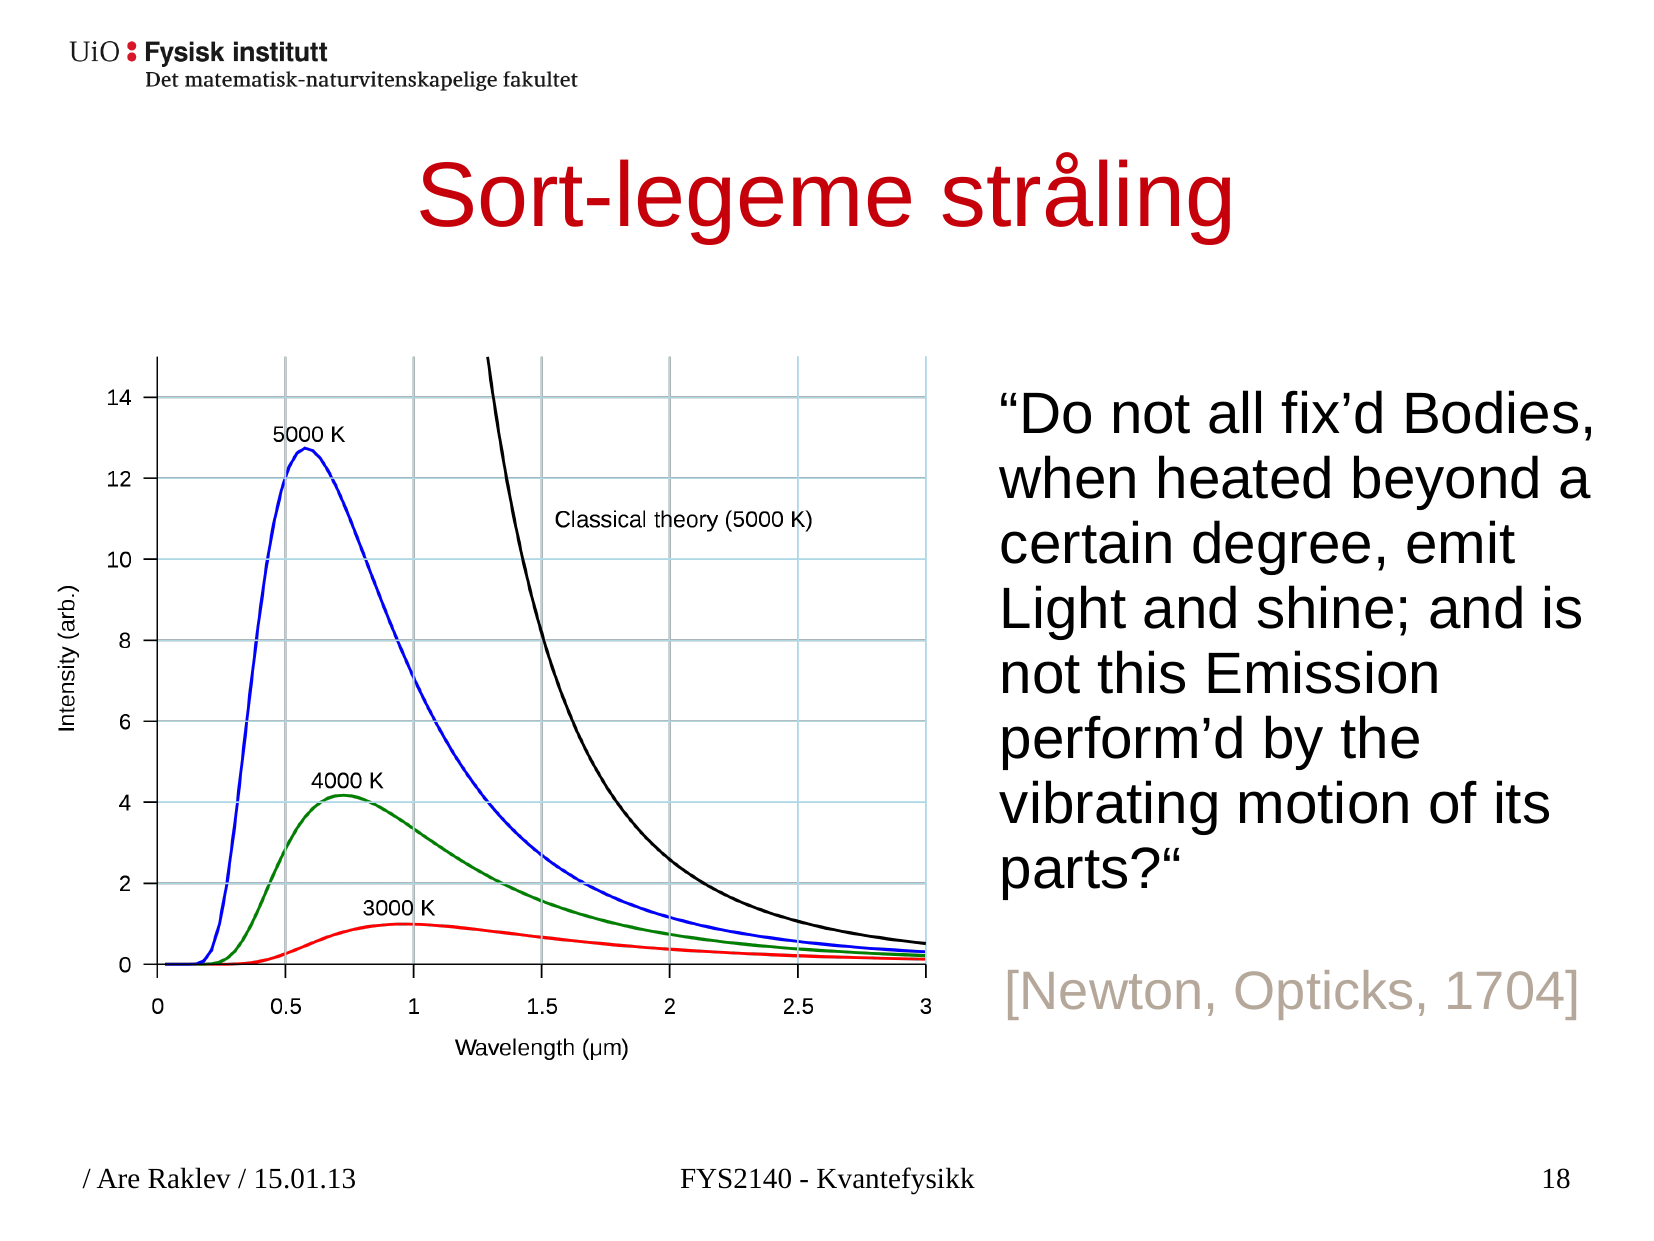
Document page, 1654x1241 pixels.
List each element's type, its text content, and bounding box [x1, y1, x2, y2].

text_box “Do not all fix’d Bodies, when heated beyond a certain degree, emit Light and shine; and is not this Emission perform’d by the vibrating motion of its parts?“ [985, 373, 1613, 909]
text_box [Newton, Opticks, 1704] [990, 953, 1627, 1029]
picture [46, 331, 964, 1066]
picture [68, 37, 581, 93]
title Sort-legeme stråling [82, 90, 1571, 298]
